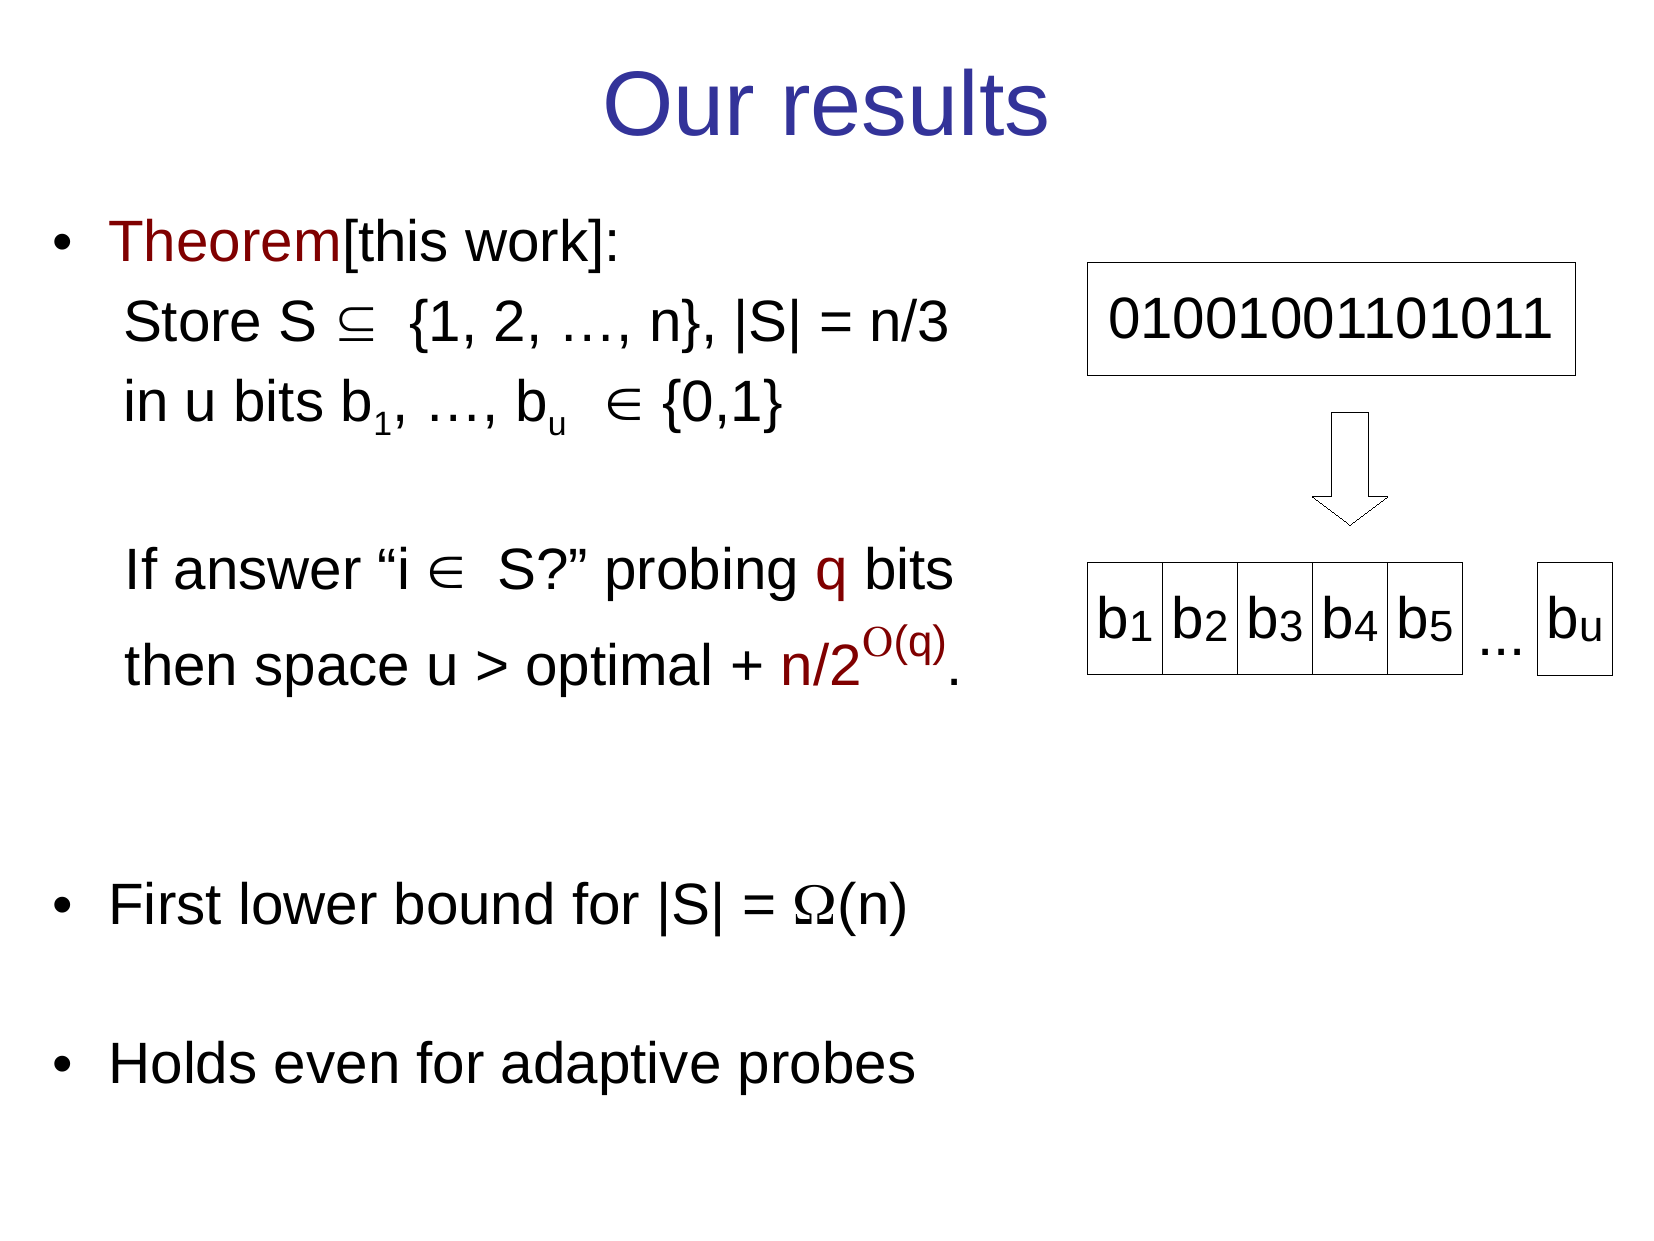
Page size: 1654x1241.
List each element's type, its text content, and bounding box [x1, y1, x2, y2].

text_box bu [1537, 562, 1613, 676]
text_box b4 [1312, 562, 1387, 675]
text_box b5 [1387, 562, 1463, 675]
text_box 01001001101011 [1087, 262, 1576, 376]
title Our results [124, 0, 1530, 208]
text_box b3 [1237, 562, 1312, 675]
text_box ... [1462, 595, 1576, 676]
text_box b1 [1087, 562, 1162, 675]
text_box b2 [1162, 562, 1237, 675]
list Theorem[this work]: Store S  {1, 2, …, n}, |S| = n/3 in u bits b1, …, bu  {0,1} If answer “i  S?” probing q bits then space u > optimal + n/2O(q). First lower bound for |S| = (n) Holds even for adaptive probes [37, 122, 1654, 1225]
